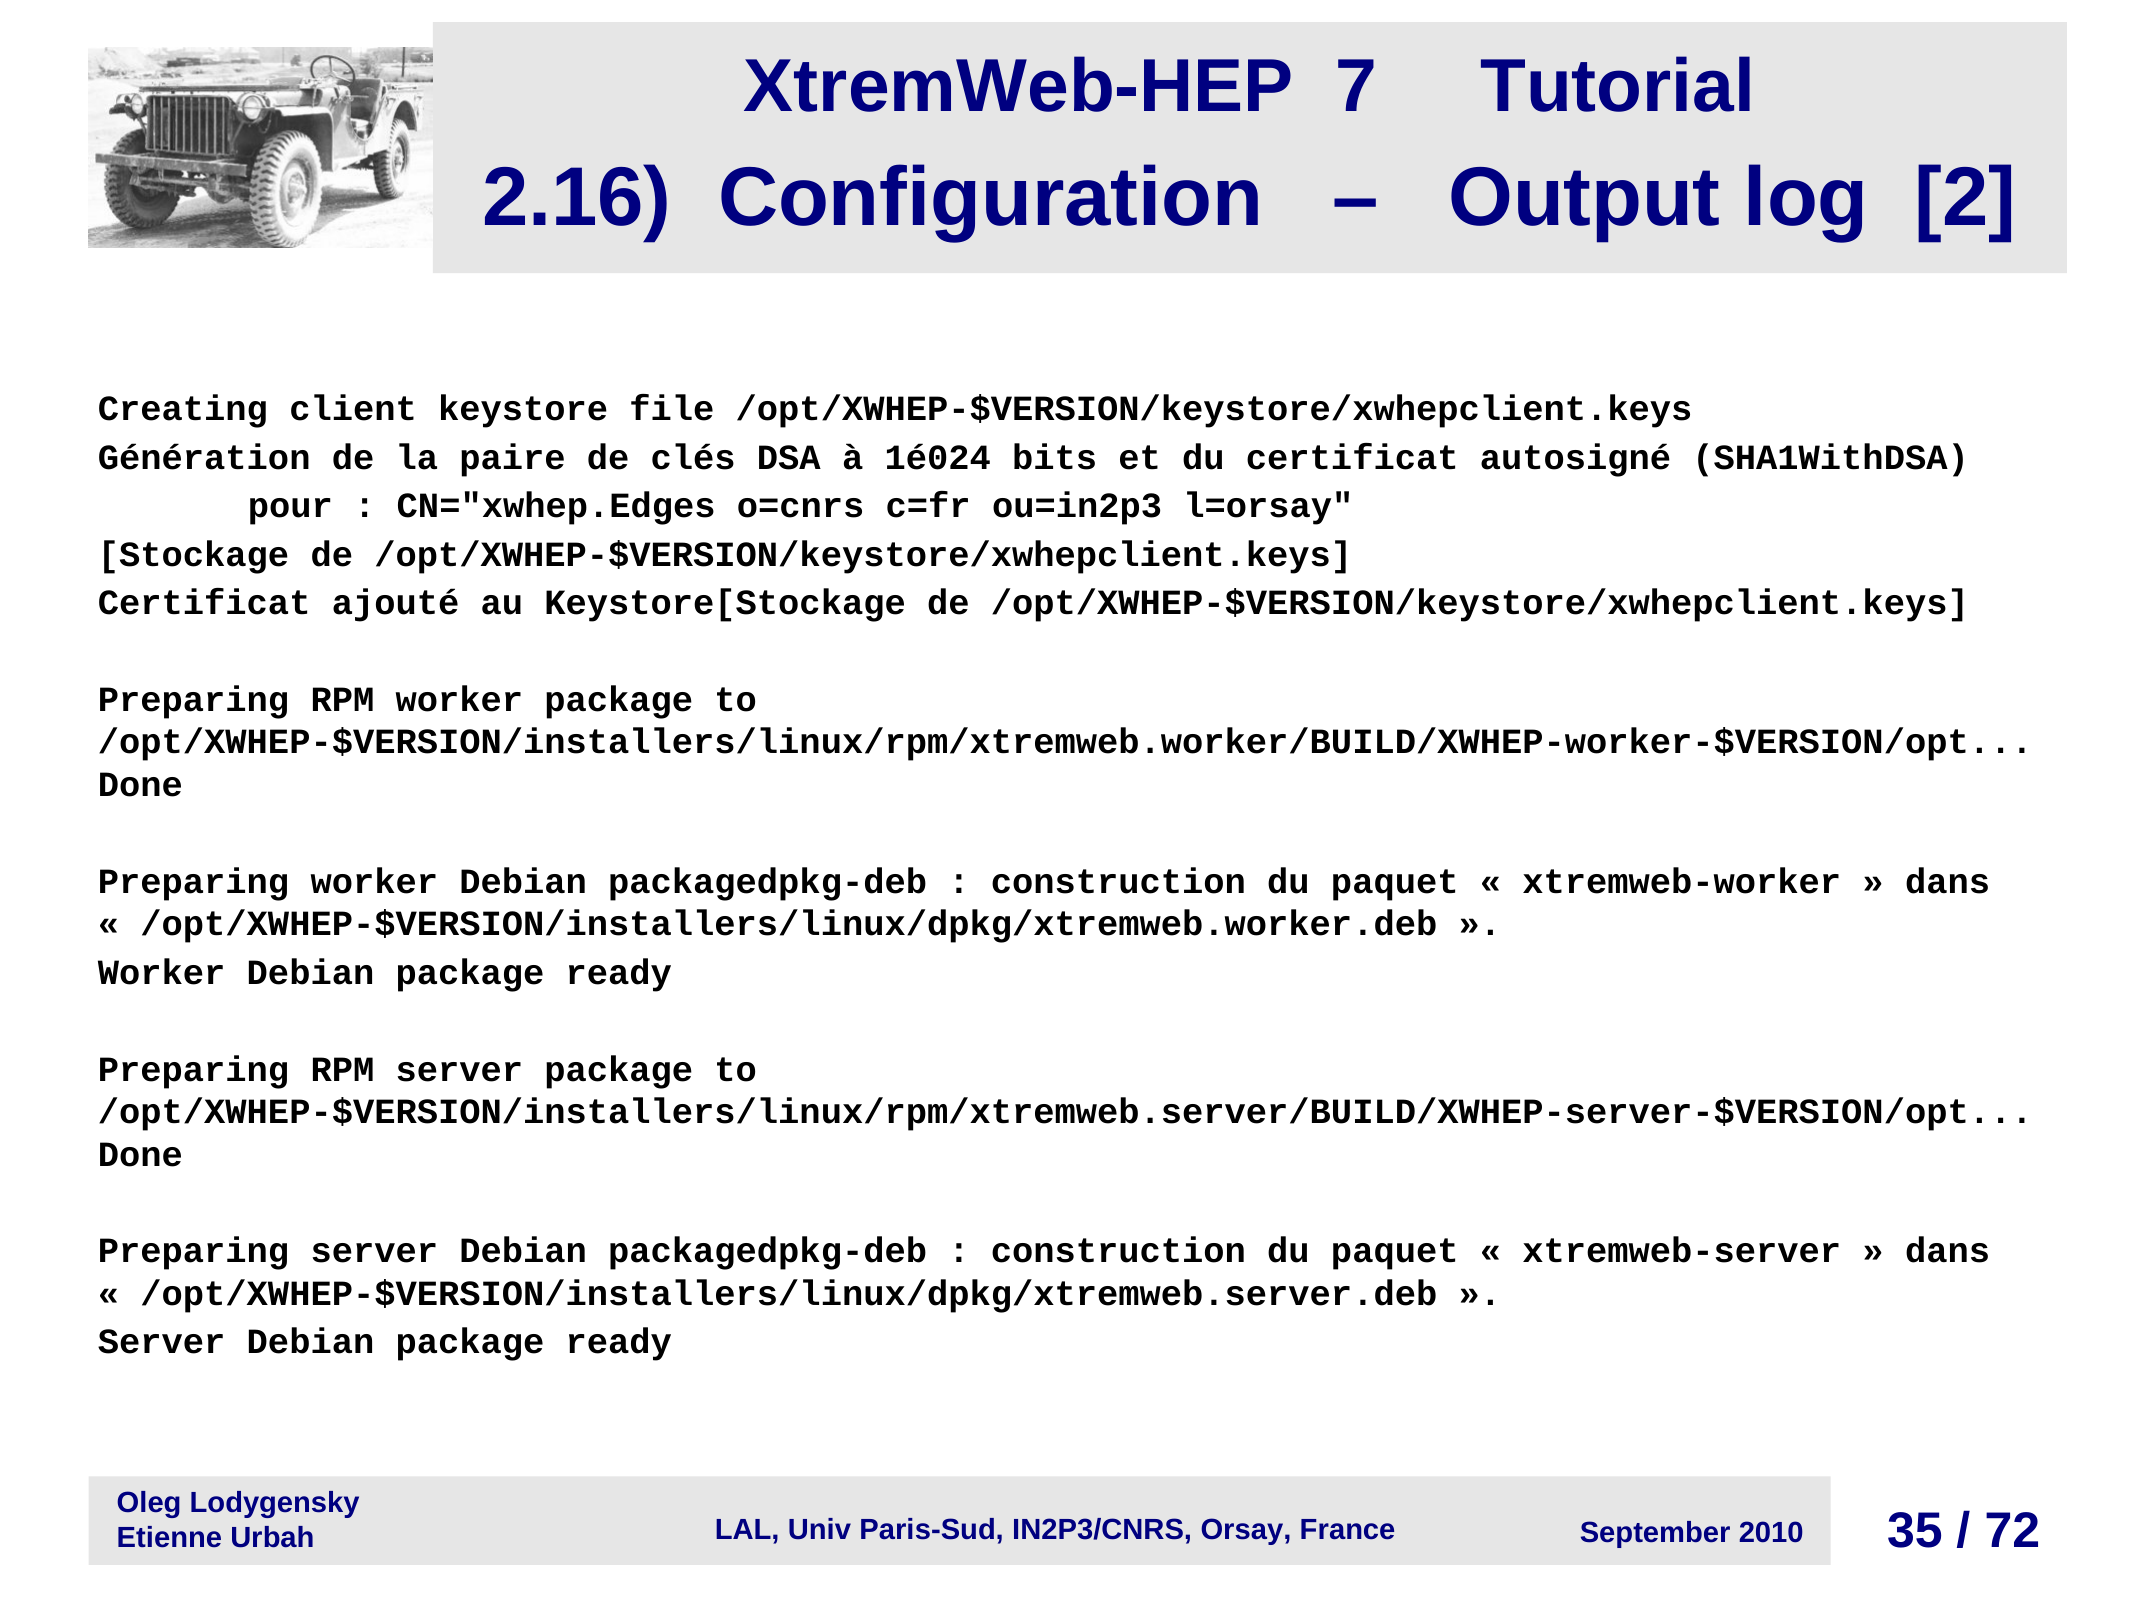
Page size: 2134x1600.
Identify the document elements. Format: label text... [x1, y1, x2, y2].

text_box Creating client keystore file /opt/XWHEP-$VERSION/keystore/xwhepclient.keys Génération de la paire de clés DSA à 1é024 bits et du certificat autosigné (SHA1WithDSA) pour : CN="xwhep.Edges o=cnrs c=fr ou=in2p3 l=orsay" [Stockage de /opt/XWHEP-$VERSION/keystore/xwhepclient.keys] Certificat ajouté au Keystore[Stockage de /opt/XWHEP-$VERSION/keystore/xwhepclient.keys] Preparing RPM worker package to /opt/XWHEP-$VERSION/installers/linux/rpm/xtremweb.worker/BUILD/XWHEP-worker-$VERSION/opt... Done Preparing worker Debian packagedpkg-deb : construction du paquet « xtremweb-worker » dans « /opt/XWHEP-$VERSION/installers/linux/dpkg/xtremweb.worker.deb ». Worker Debian package ready Preparing RPM server package to /opt/XWHEP-$VERSION/installers/linux/rpm/xtremweb.server/BUILD/XWHEP-server-$VERSION/opt... Done Preparing server Debian packagedpkg-deb : construction du paquet « xtremweb-server » dans « /opt/XWHEP-$VERSION/installers/linux/dpkg/xtremweb.server.deb ». Server Debian package ready [88, 385, 2067, 1403]
title 2.16) Configuration – Output log [2] [442, 118, 2067, 266]
picture [88, 47, 433, 248]
